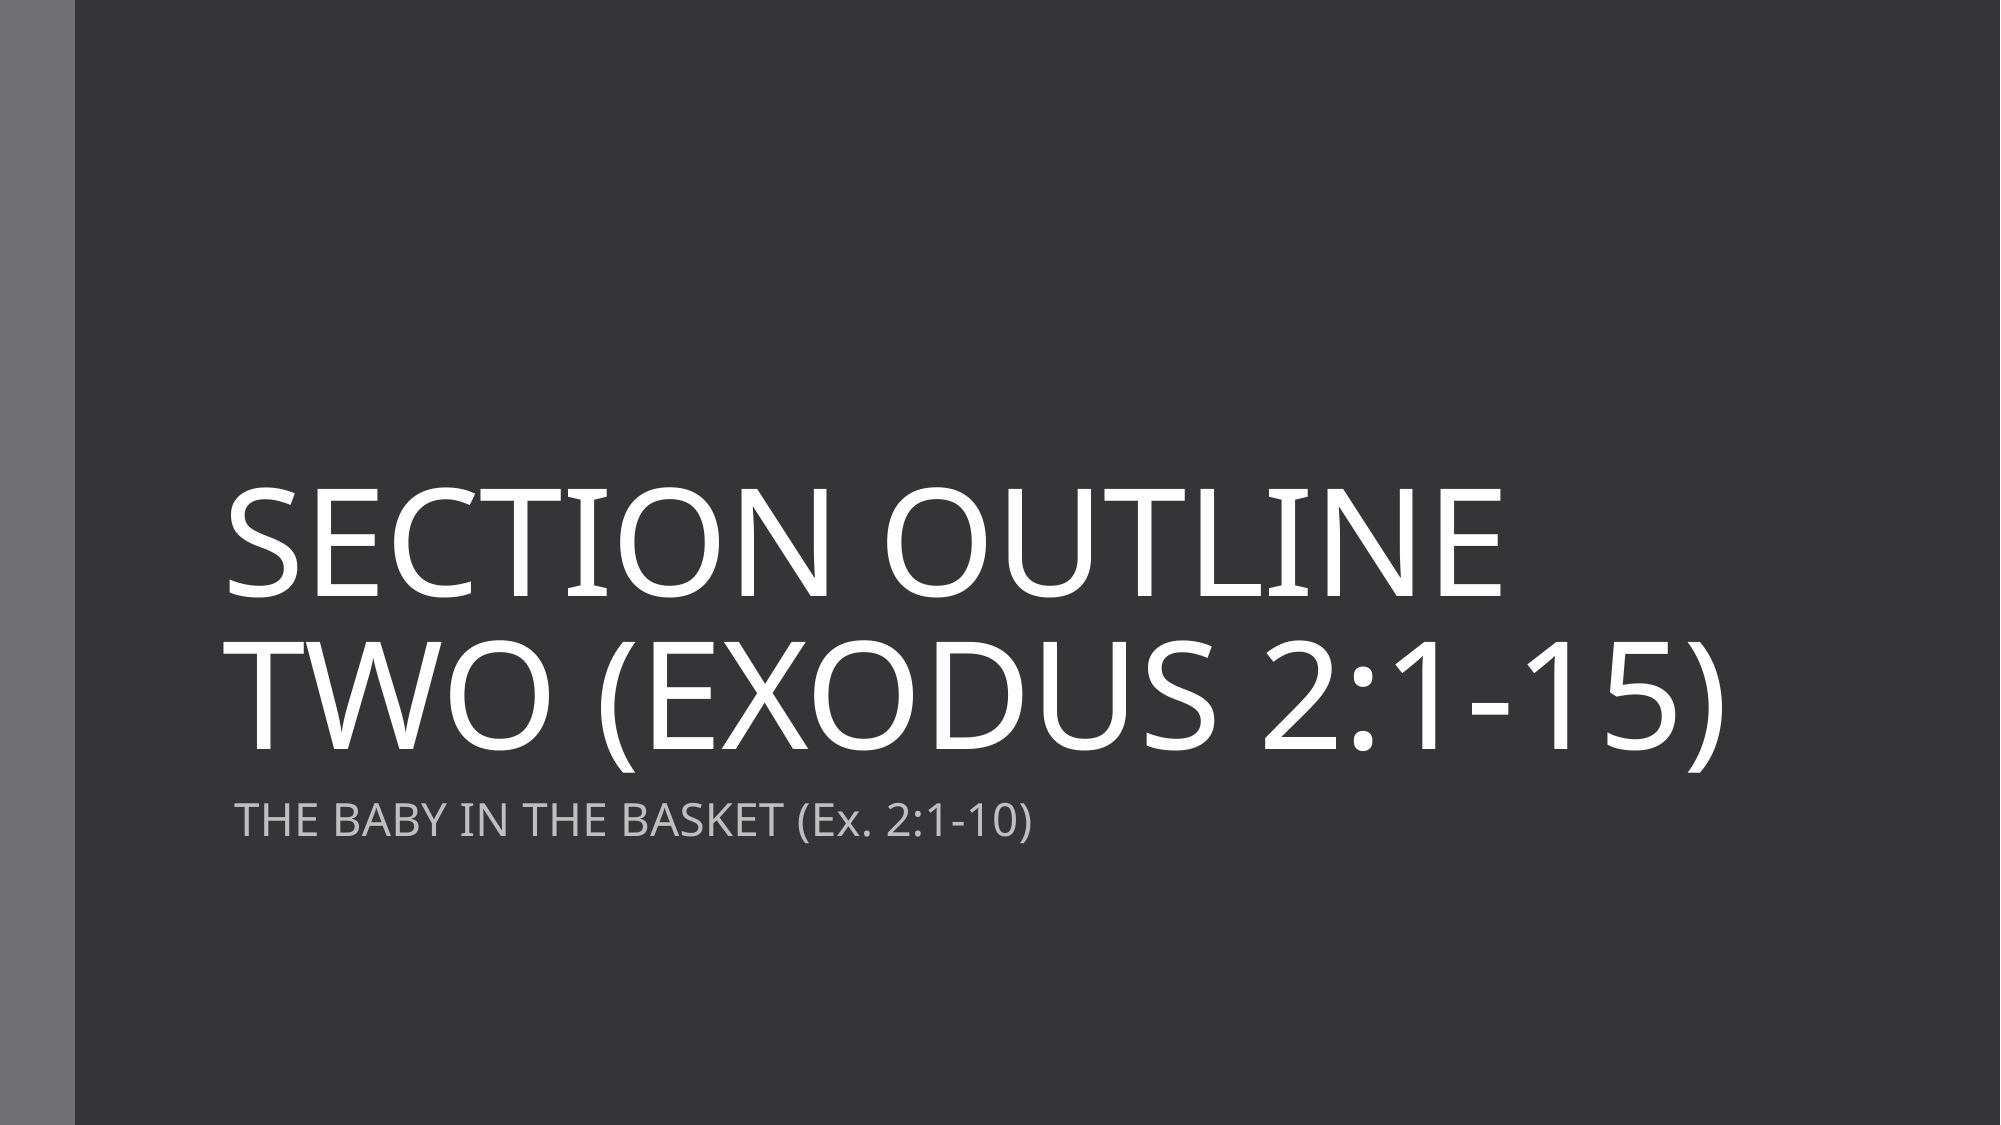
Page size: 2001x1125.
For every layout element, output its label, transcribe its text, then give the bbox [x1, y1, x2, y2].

title SECTION OUTLINE TWO (EXODUS 2:1-15) [206, 124, 1752, 787]
subtitle THE BABY IN THE BASKET (Ex. 2:1-10) [206, 787, 1752, 1066]
